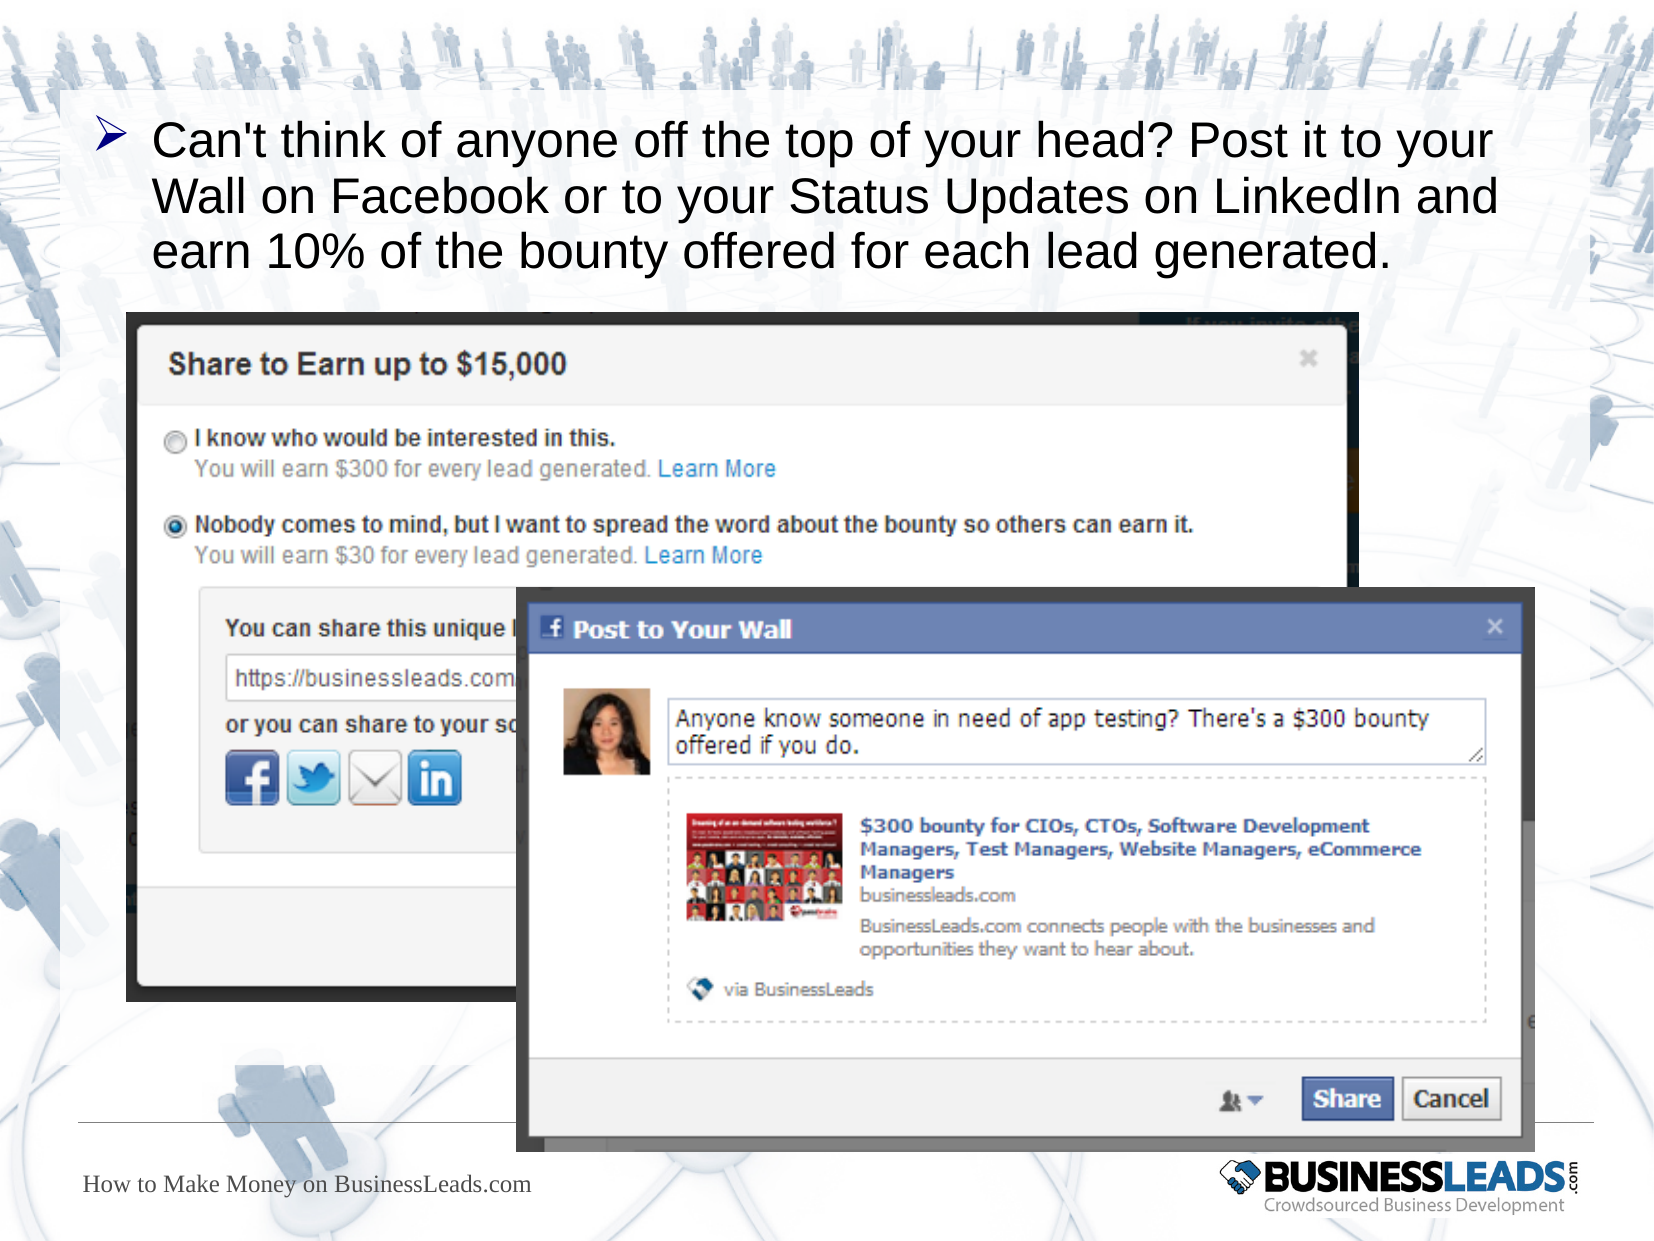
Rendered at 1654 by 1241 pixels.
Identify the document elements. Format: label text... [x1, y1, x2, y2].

picture [0, 3, 1654, 1241]
list Can't think of anyone off the top of your head? Post it to your Wall on Facebook or to your Status Updates on LinkedIn and earn 10% of the bounty offered for each lead generated. [91, 112, 1562, 921]
